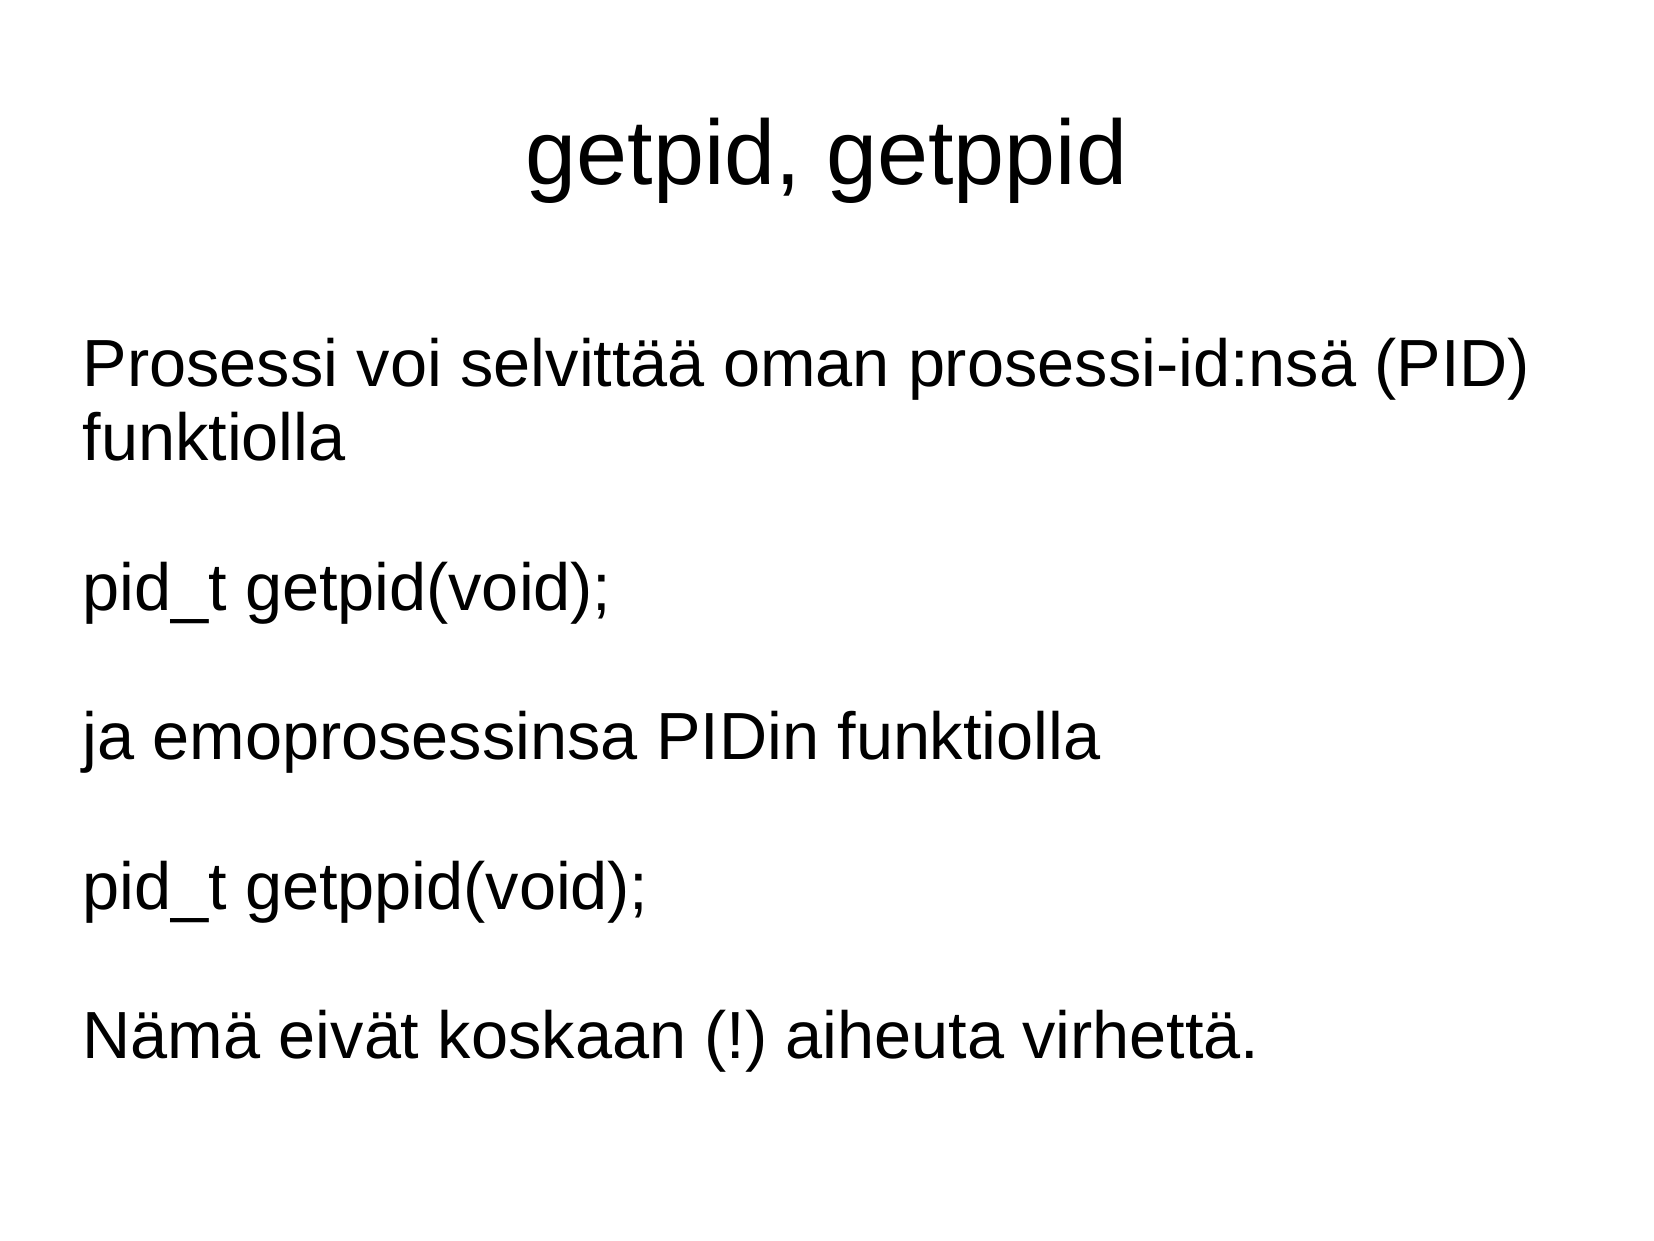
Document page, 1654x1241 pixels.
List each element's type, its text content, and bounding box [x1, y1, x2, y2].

title getpid, getppid [82, 56, 1571, 250]
subtitle Prosessi voi selvittää oman prosessi-id:nsä (PID) funktiolla pid_t getpid(void); ja emoprosessinsa PIDin funktiolla pid_t getppid(void); Nämä eivät koskaan (!) aiheuta virhettä. [82, 297, 1571, 1102]
